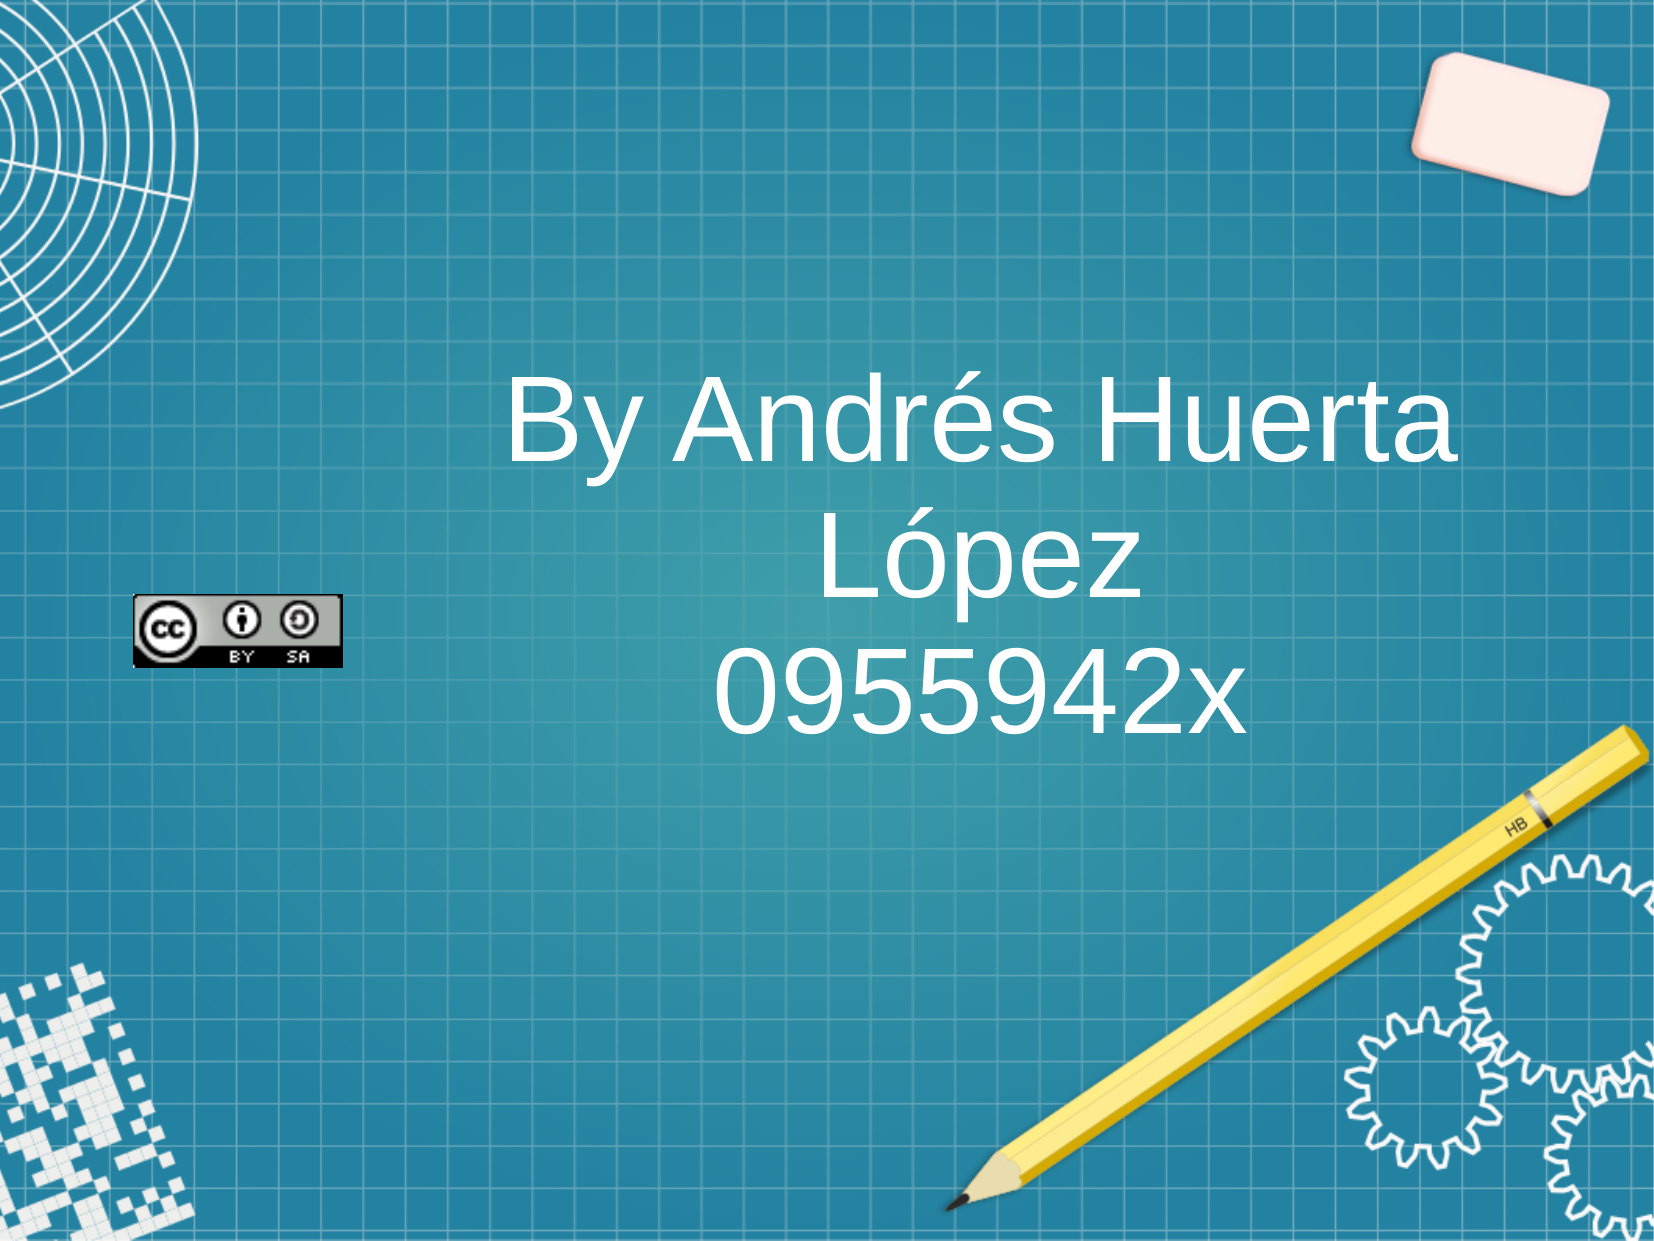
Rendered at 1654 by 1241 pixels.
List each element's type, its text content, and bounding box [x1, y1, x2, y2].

title By Andrés Huerta López 0955942x [389, 394, 1571, 853]
picture [0, 0, 1654, 1241]
